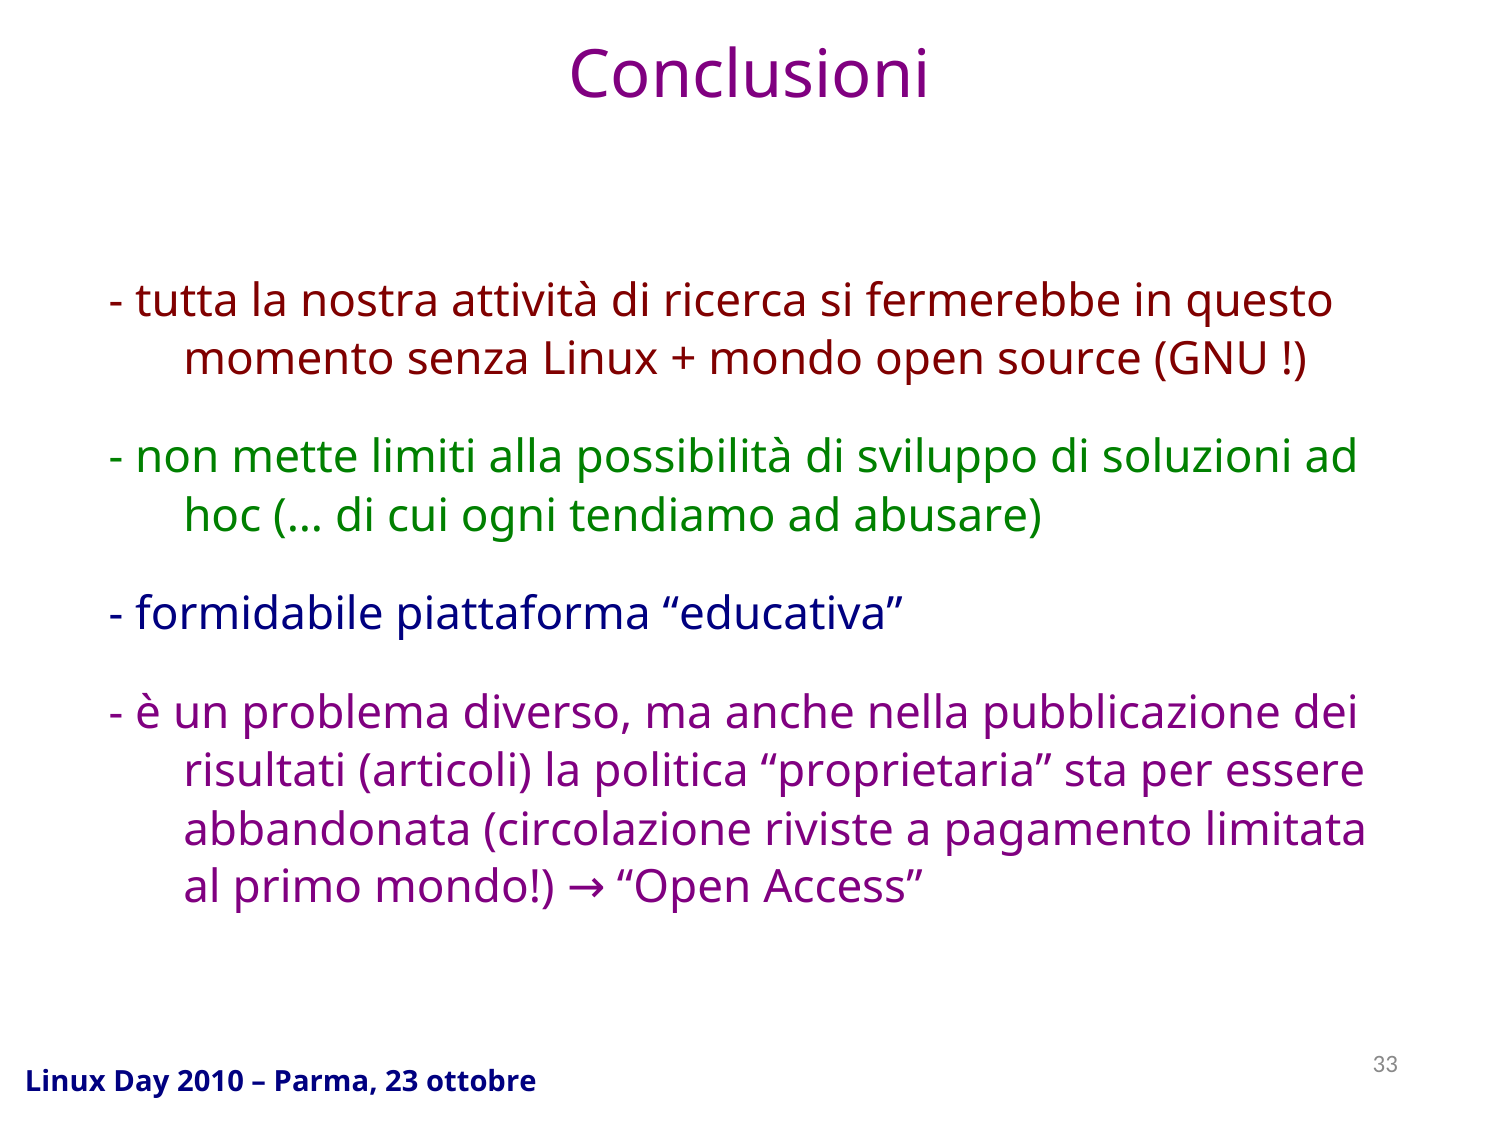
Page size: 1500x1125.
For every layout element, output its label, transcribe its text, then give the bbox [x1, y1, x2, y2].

text_box Conclusioni [41, 0, 1459, 132]
subtitle - tutta la nostra attività di ricerca si fermerebbe in questo momento senza Linux + mondo open source (GNU !) - non mette limiti alla possibilità di sviluppo di soluzioni ad hoc (… di cui ogni tendiamo ad abusare) - formidabile piattaforma “educativa” - è un problema diverso, ma anche nella pubblicazione dei risultati (articoli) la politica “proprietaria” sta per essere abbandonata (circolazione riviste a pagamento limitata al primo mondo!) → “Open Access” [108, 164, 1399, 1021]
